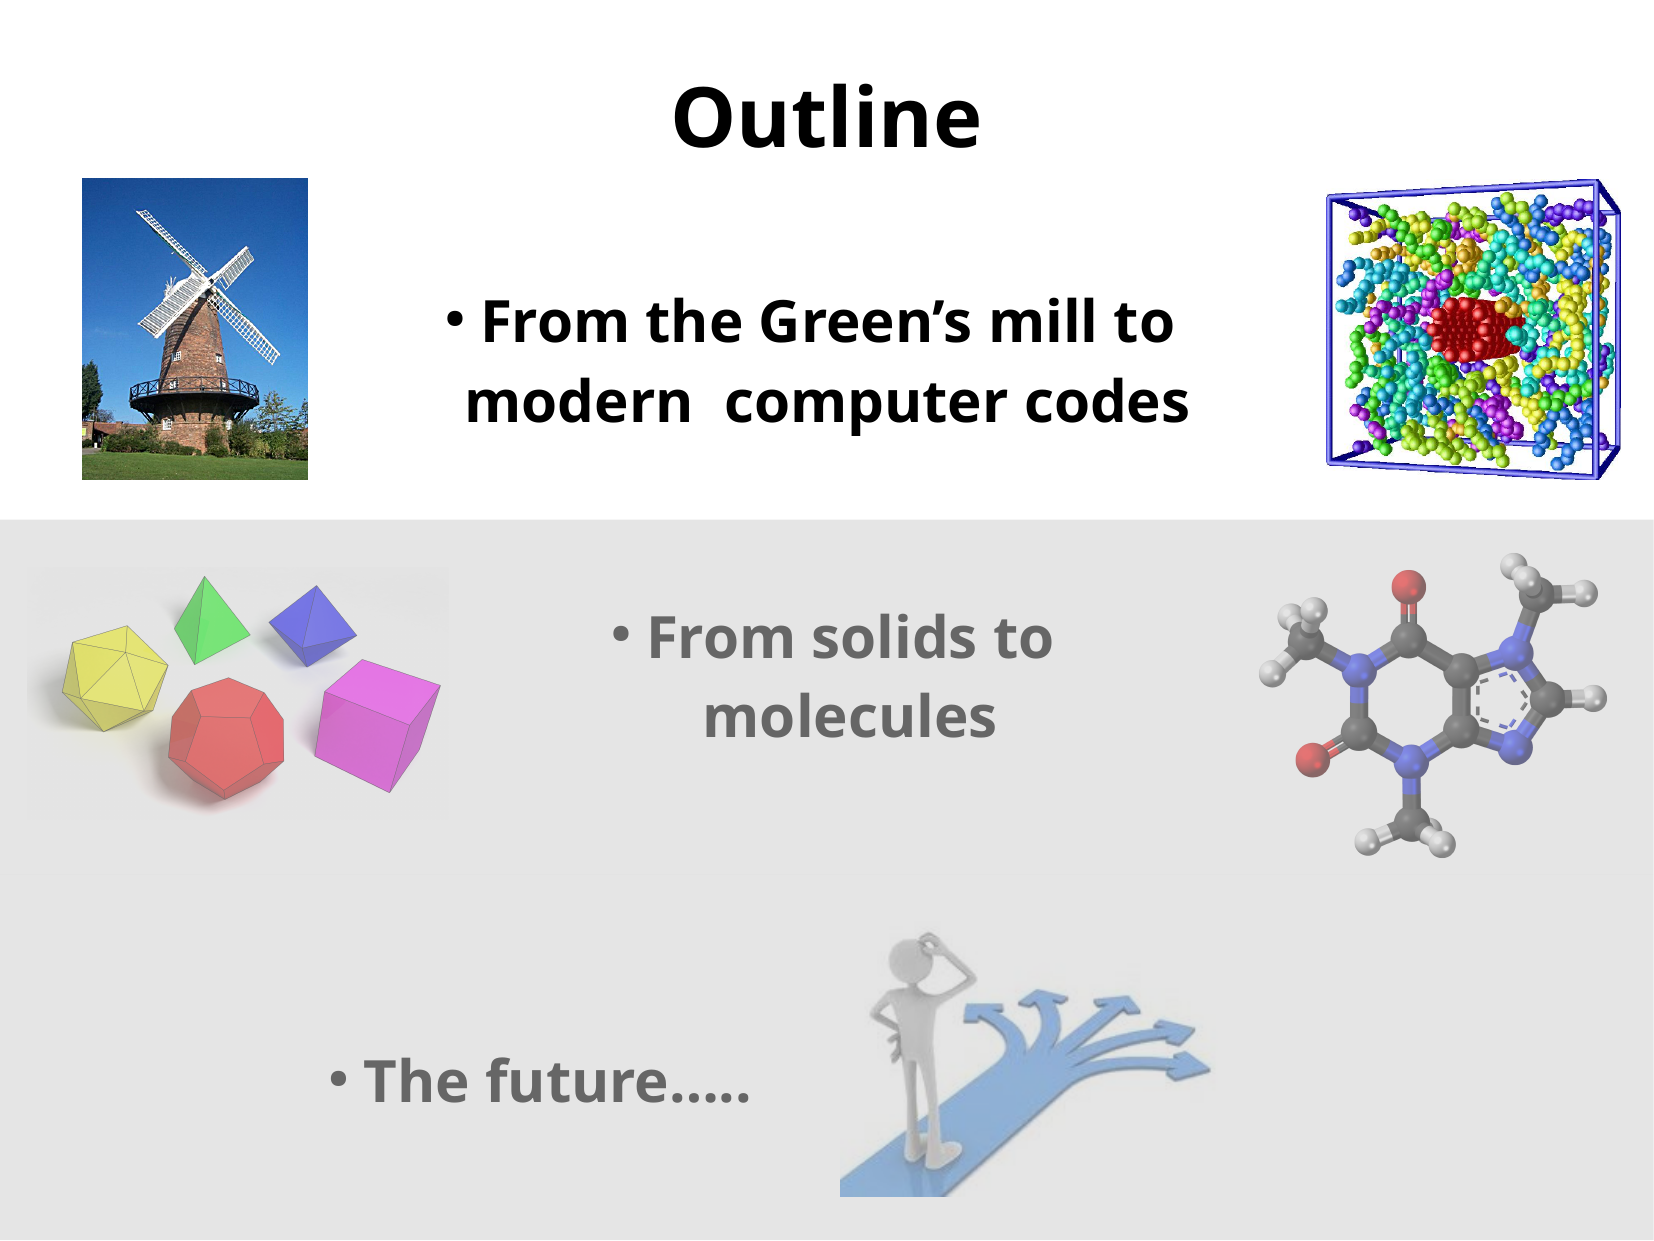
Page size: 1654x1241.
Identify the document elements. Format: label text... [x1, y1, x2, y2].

title Outline [82, 49, 1571, 181]
text_box From the Green’s mill to modern computer codes [345, 255, 1276, 466]
text_box [0, 519, 1654, 1241]
picture [1326, 179, 1621, 481]
picture [82, 178, 308, 481]
